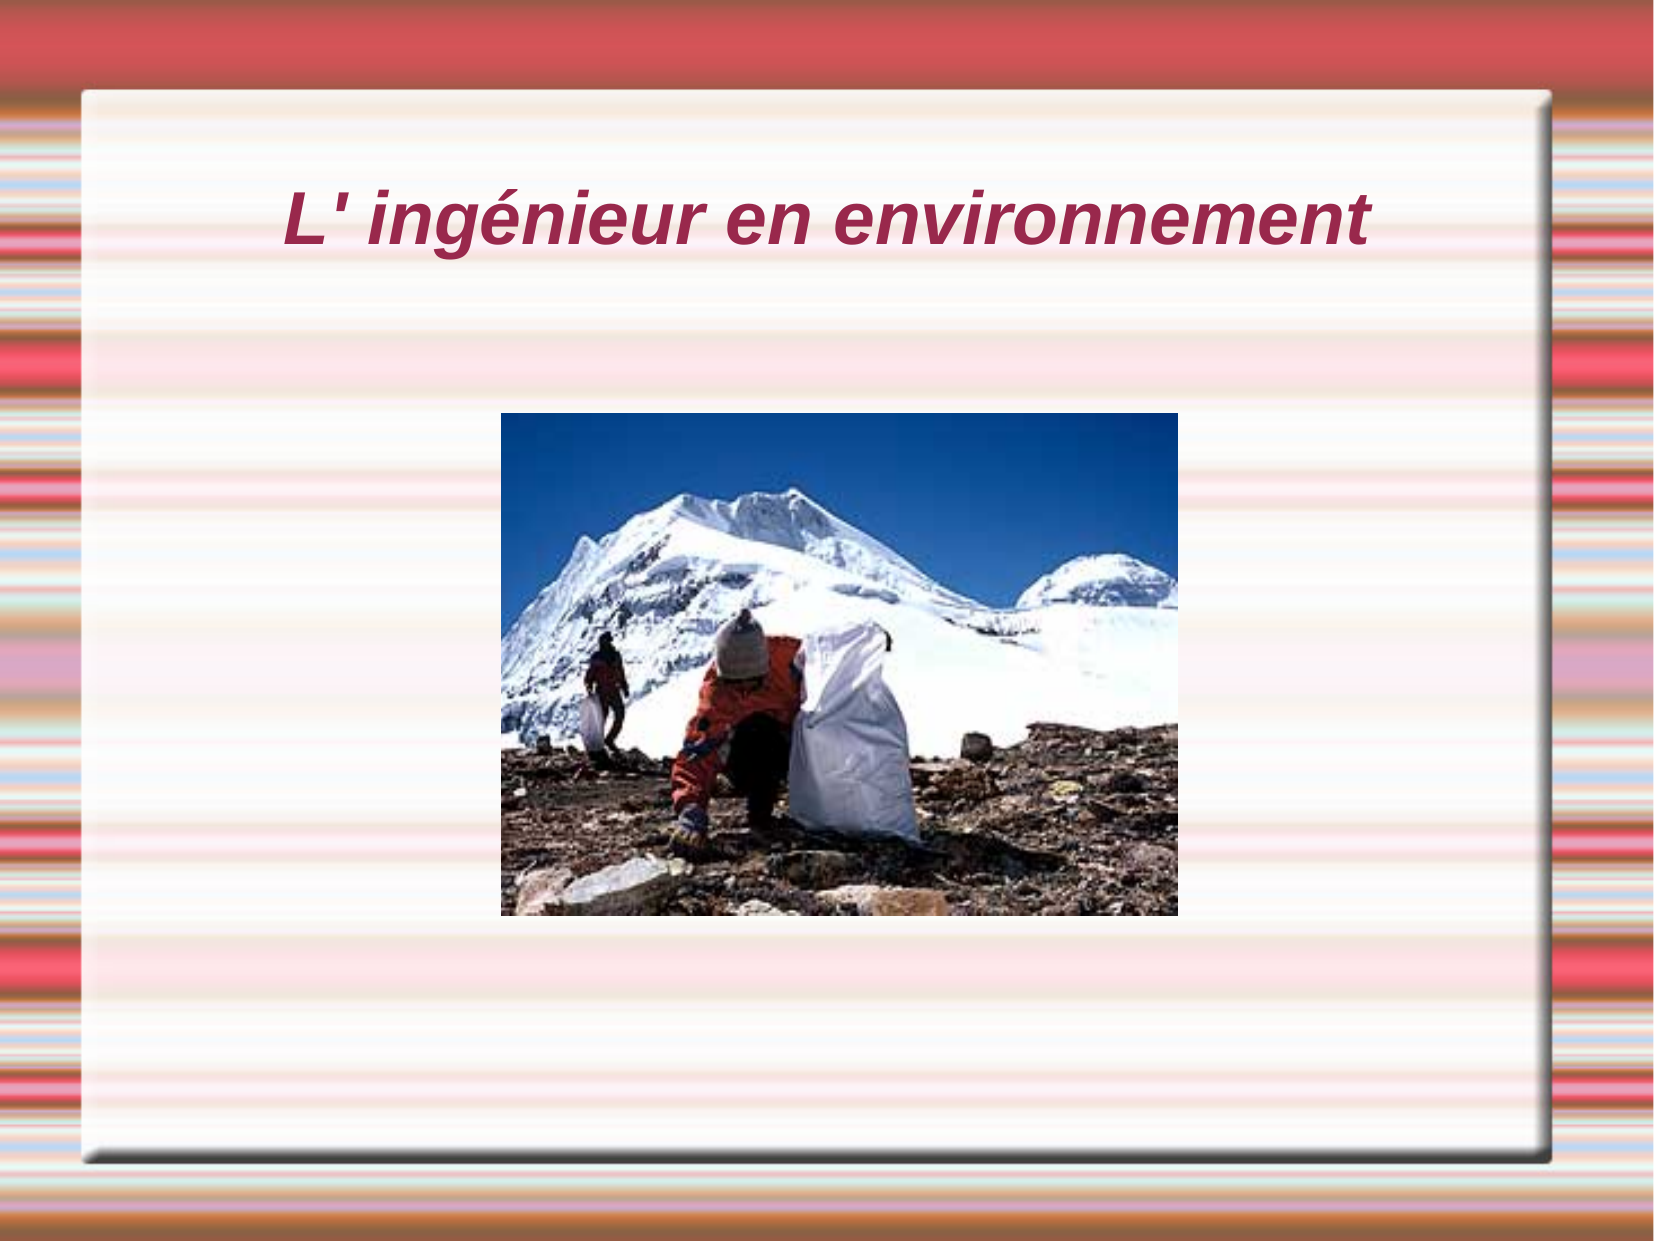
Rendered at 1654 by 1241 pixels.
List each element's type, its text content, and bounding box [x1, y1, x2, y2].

title L' ingénieur en environnement [121, 114, 1534, 322]
subtitle [134, 350, 1516, 1133]
picture [0, 0, 1654, 1241]
